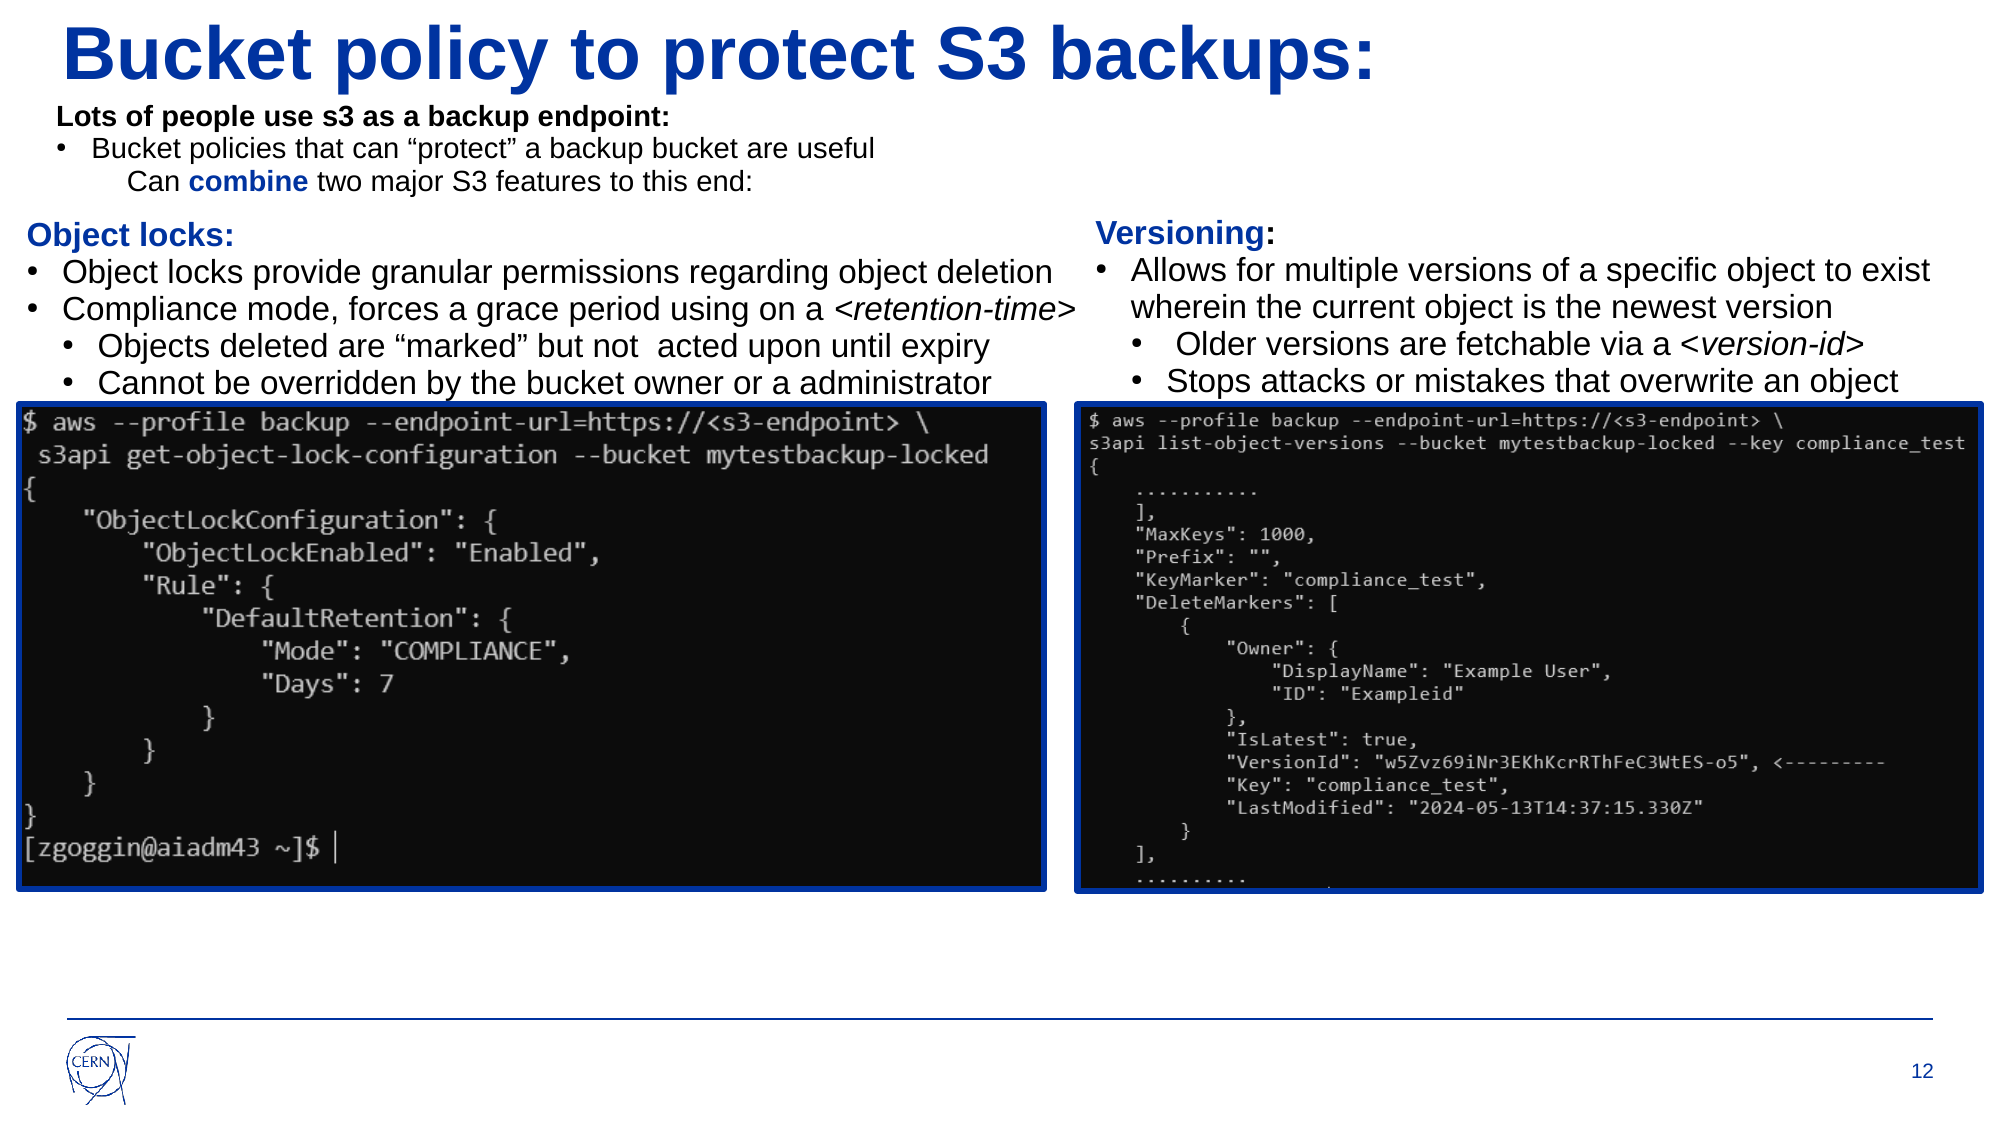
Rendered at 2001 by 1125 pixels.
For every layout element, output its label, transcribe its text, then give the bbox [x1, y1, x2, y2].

picture [1080, 407, 1978, 888]
text_box Bucket policy to protect S3 backups: [62, 11, 1768, 101]
text_box Object locks: Object locks provide granular permissions regarding object deletion Compliance mode, forces a grace period using on a <retention-time> Objects deleted are “marked” but not acted upon until expiry Cannot be overridden by the bucket owner or a administrator [11, 208, 1093, 594]
text_box Versioning: Allows for multiple versions of a specific object to exist wherein the current object is the newest version Older versions are fetchable via a <version-id> Stops attacks or mistakes that overwrite an object [1093, 206, 2000, 518]
text_box Lots of people use s3 as a backup endpoint: Bucket policies that can “protect” a backup bucket are useful Can combine two major S3 features to this end: [41, 92, 1134, 367]
text_box 12 [1911, 1059, 1935, 1085]
picture [21, 407, 1041, 886]
picture [66, 1036, 149, 1106]
